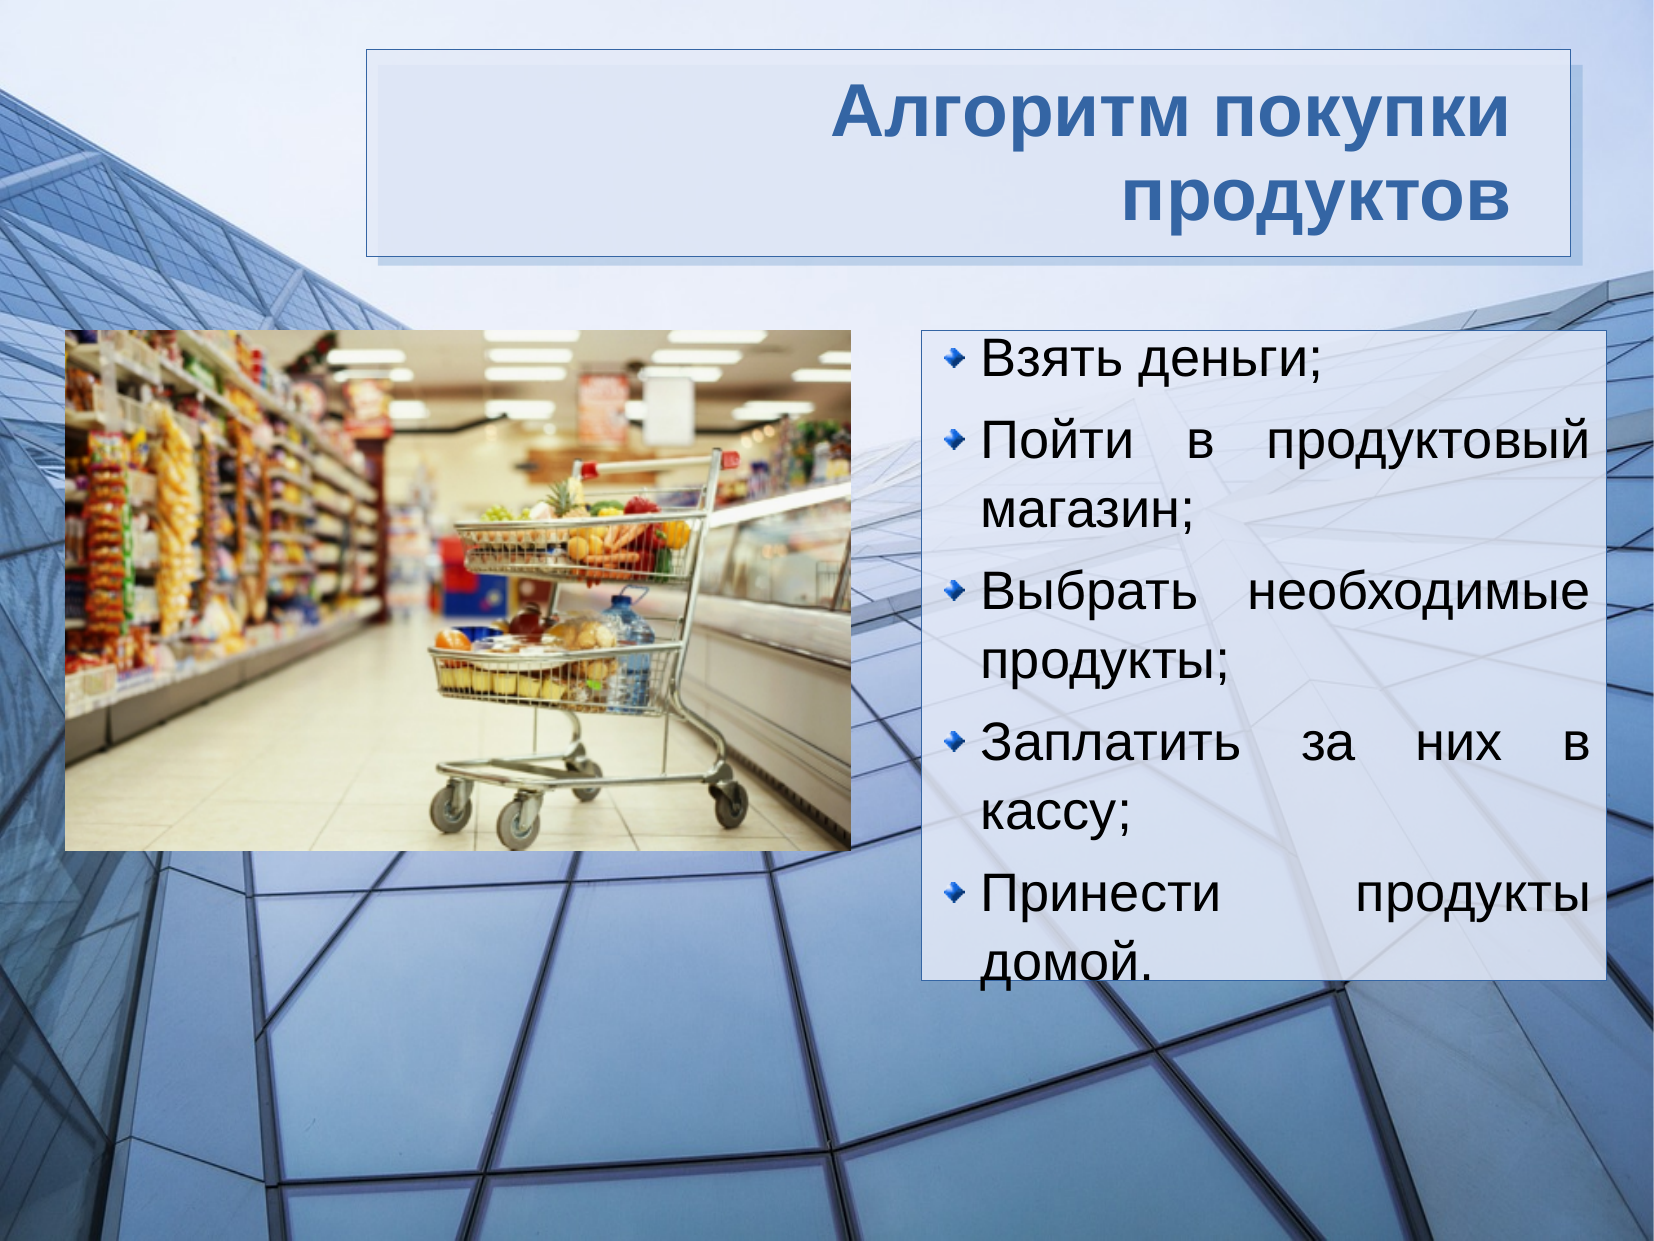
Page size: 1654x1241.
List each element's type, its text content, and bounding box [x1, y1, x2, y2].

text_box [377, 64, 1583, 266]
picture [0, 0, 1654, 1241]
text_box Взять деньги; Пойти в продуктовый магазин; Выбрать необходимые продукты; Заплатить за них в кассу; Принести продукты домой. [921, 330, 1607, 981]
title Алгоритм покупки продуктов [366, 49, 1571, 257]
